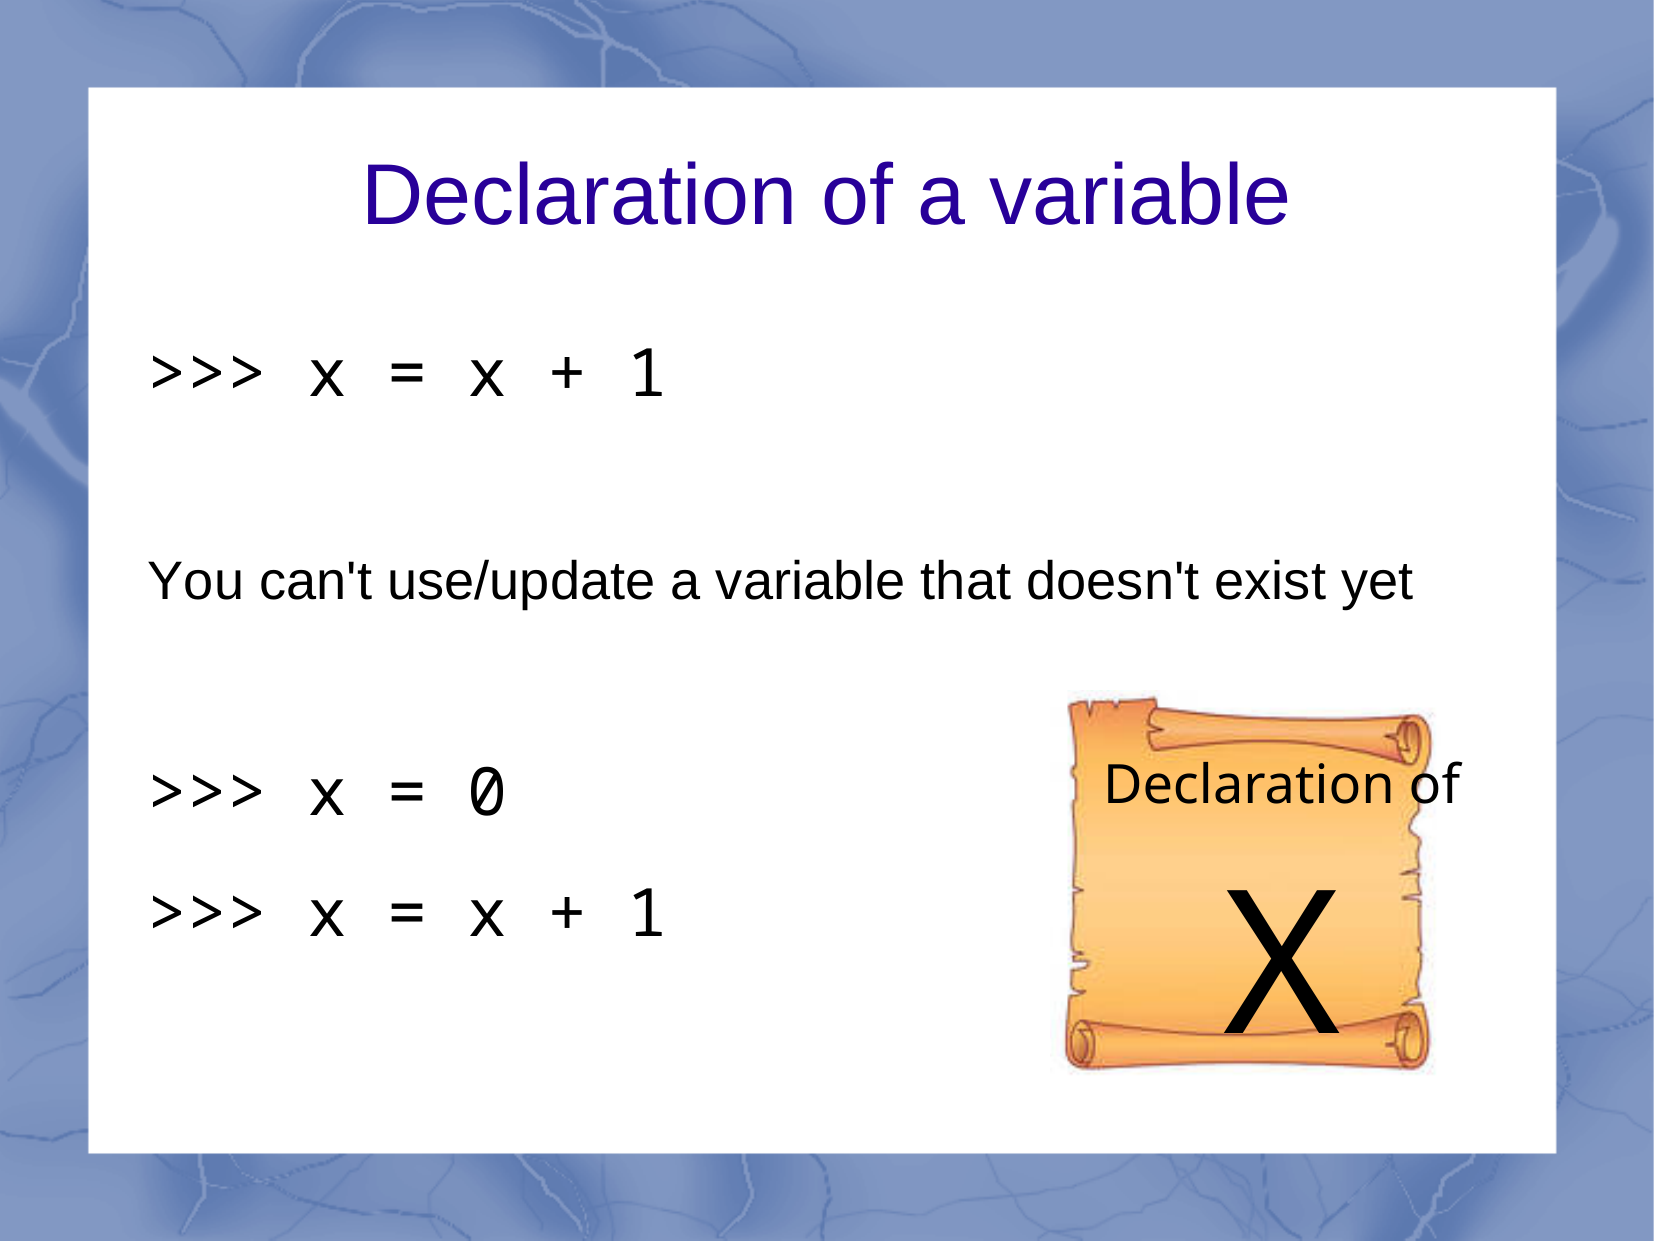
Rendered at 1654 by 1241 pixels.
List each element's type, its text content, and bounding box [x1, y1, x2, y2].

title Declaration of a variable [118, 90, 1536, 298]
picture [0, 0, 1654, 1241]
text_box Declaration of X [1088, 738, 1396, 1081]
list >>> x = x + 1 You can't use/update a variable that doesn't exist yet >>> x = 0 >>> x = x + 1 [147, 325, 1506, 1045]
